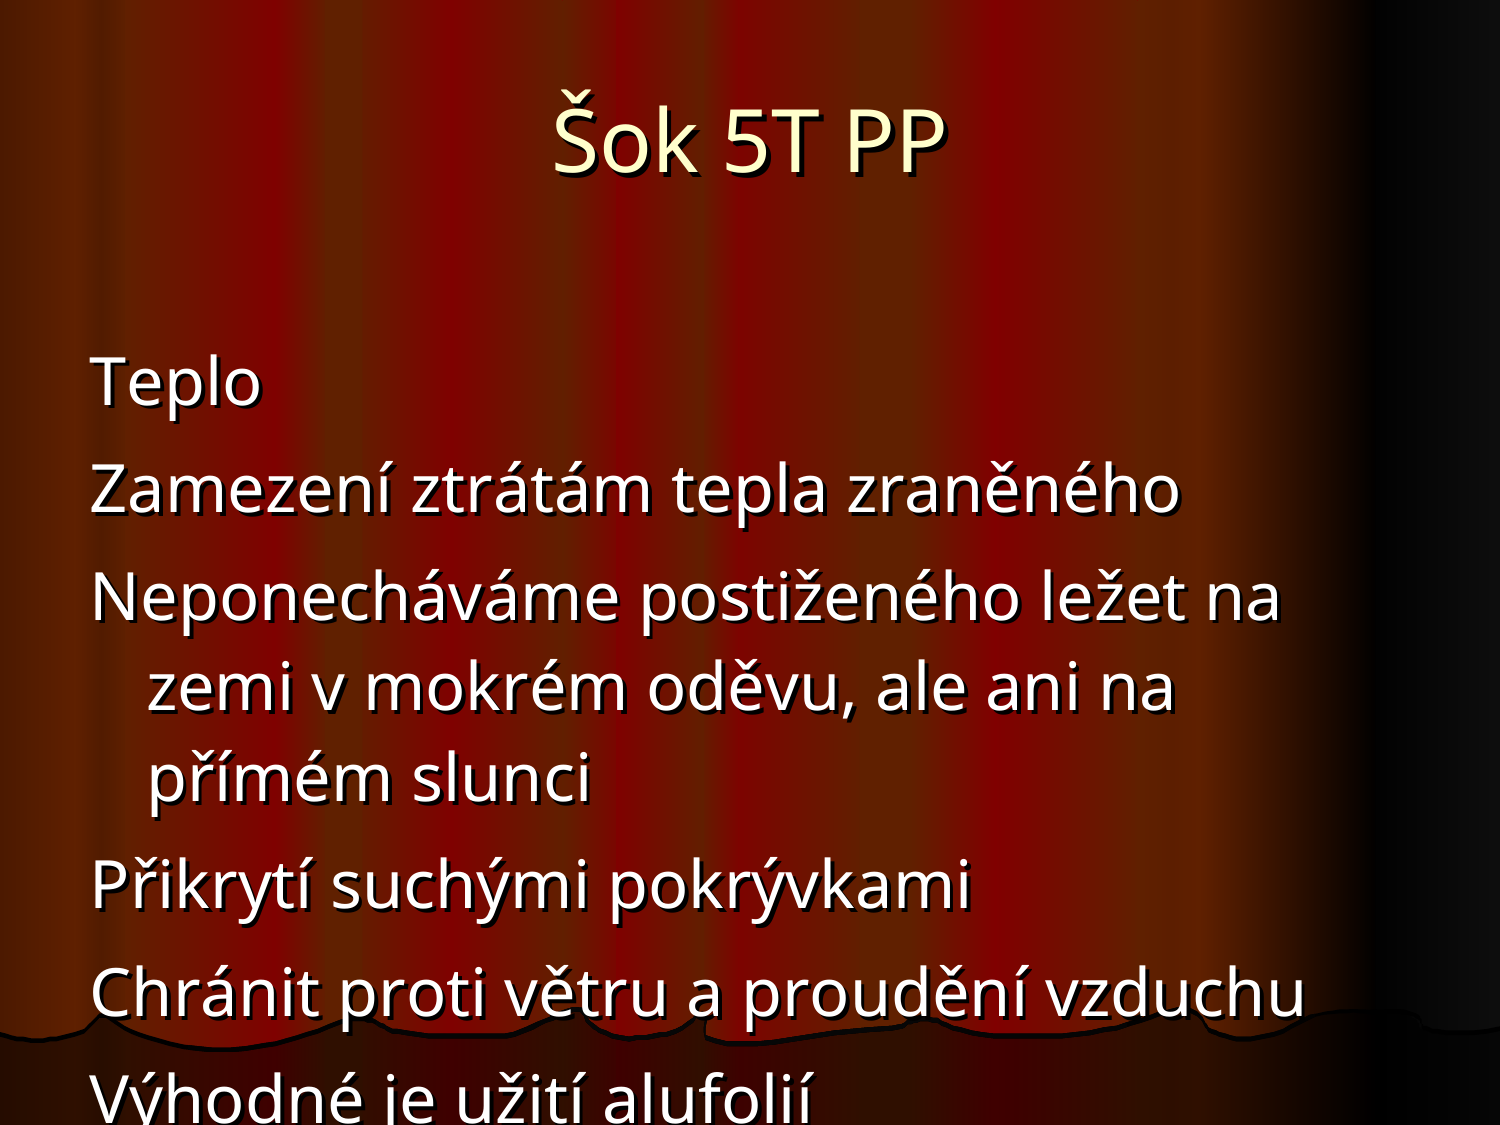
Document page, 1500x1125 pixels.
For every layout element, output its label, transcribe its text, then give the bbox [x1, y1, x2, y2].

title Šok 5T PP [75, 45, 1426, 233]
list Teplo Zamezení ztrátám tepla zraněného Neponecháváme postiženého ležet na zemi v mokrém oděvu, ale ani na přímém slunci Přikrytí suchými pokrývkami Chránit proti větru a proudění vzduchu Výhodné je užití alufolií [75, 326, 1426, 1006]
